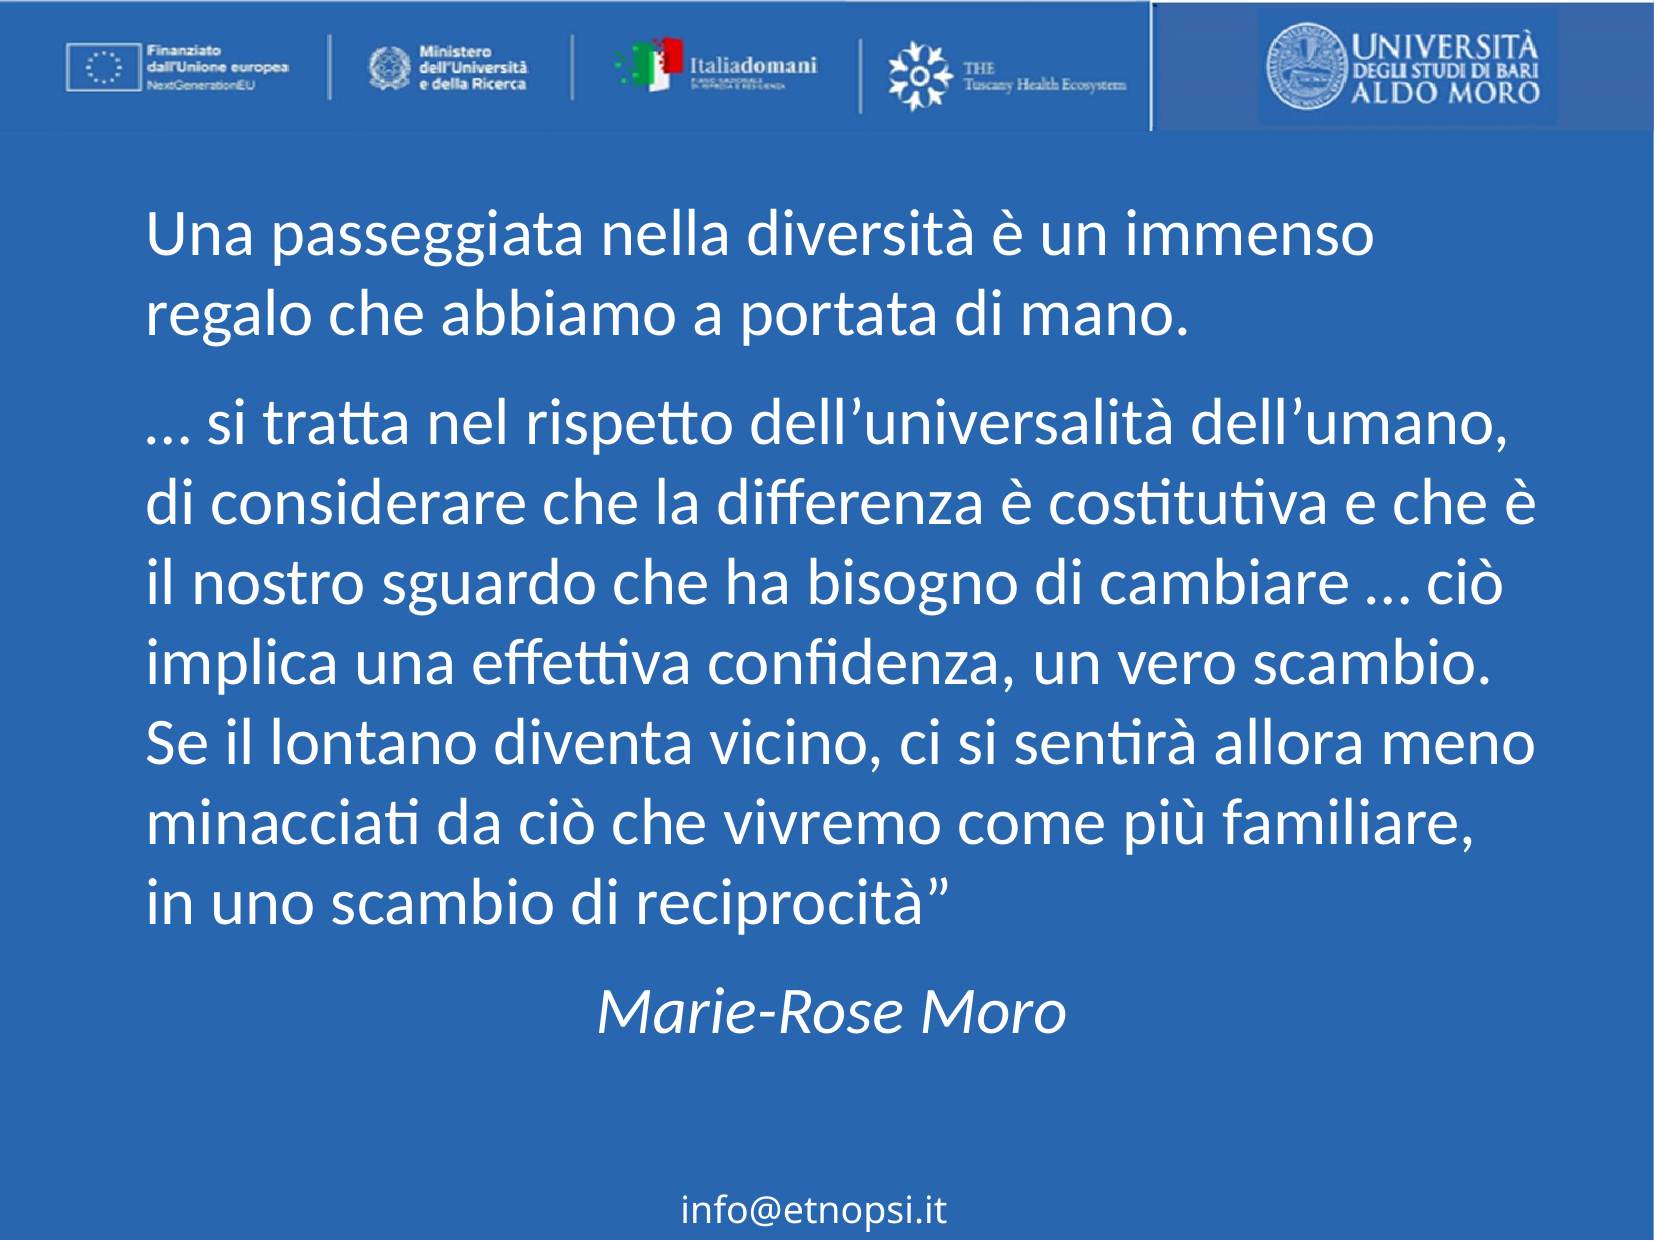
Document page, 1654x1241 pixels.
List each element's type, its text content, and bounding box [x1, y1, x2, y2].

picture [0, 0, 1654, 132]
subtitle Una passeggiata nella diversità è un immenso regalo che abbiamo a portata di mano. … si tratta nel rispetto dell’universalità dell’umano, di considerare che la differenza è costitutiva e che è il nostro sguardo che ha bisogno di cambiare … ciò implica una effettiva confidenza, un vero scambio. Se il lontano diventa vicino, ci si sentirà allora meno minacciati da ciò che vivremo come più familiare, in uno scambio di reciprocità” Marie-Rose Moro info@etnopsi.it [130, 181, 1554, 920]
